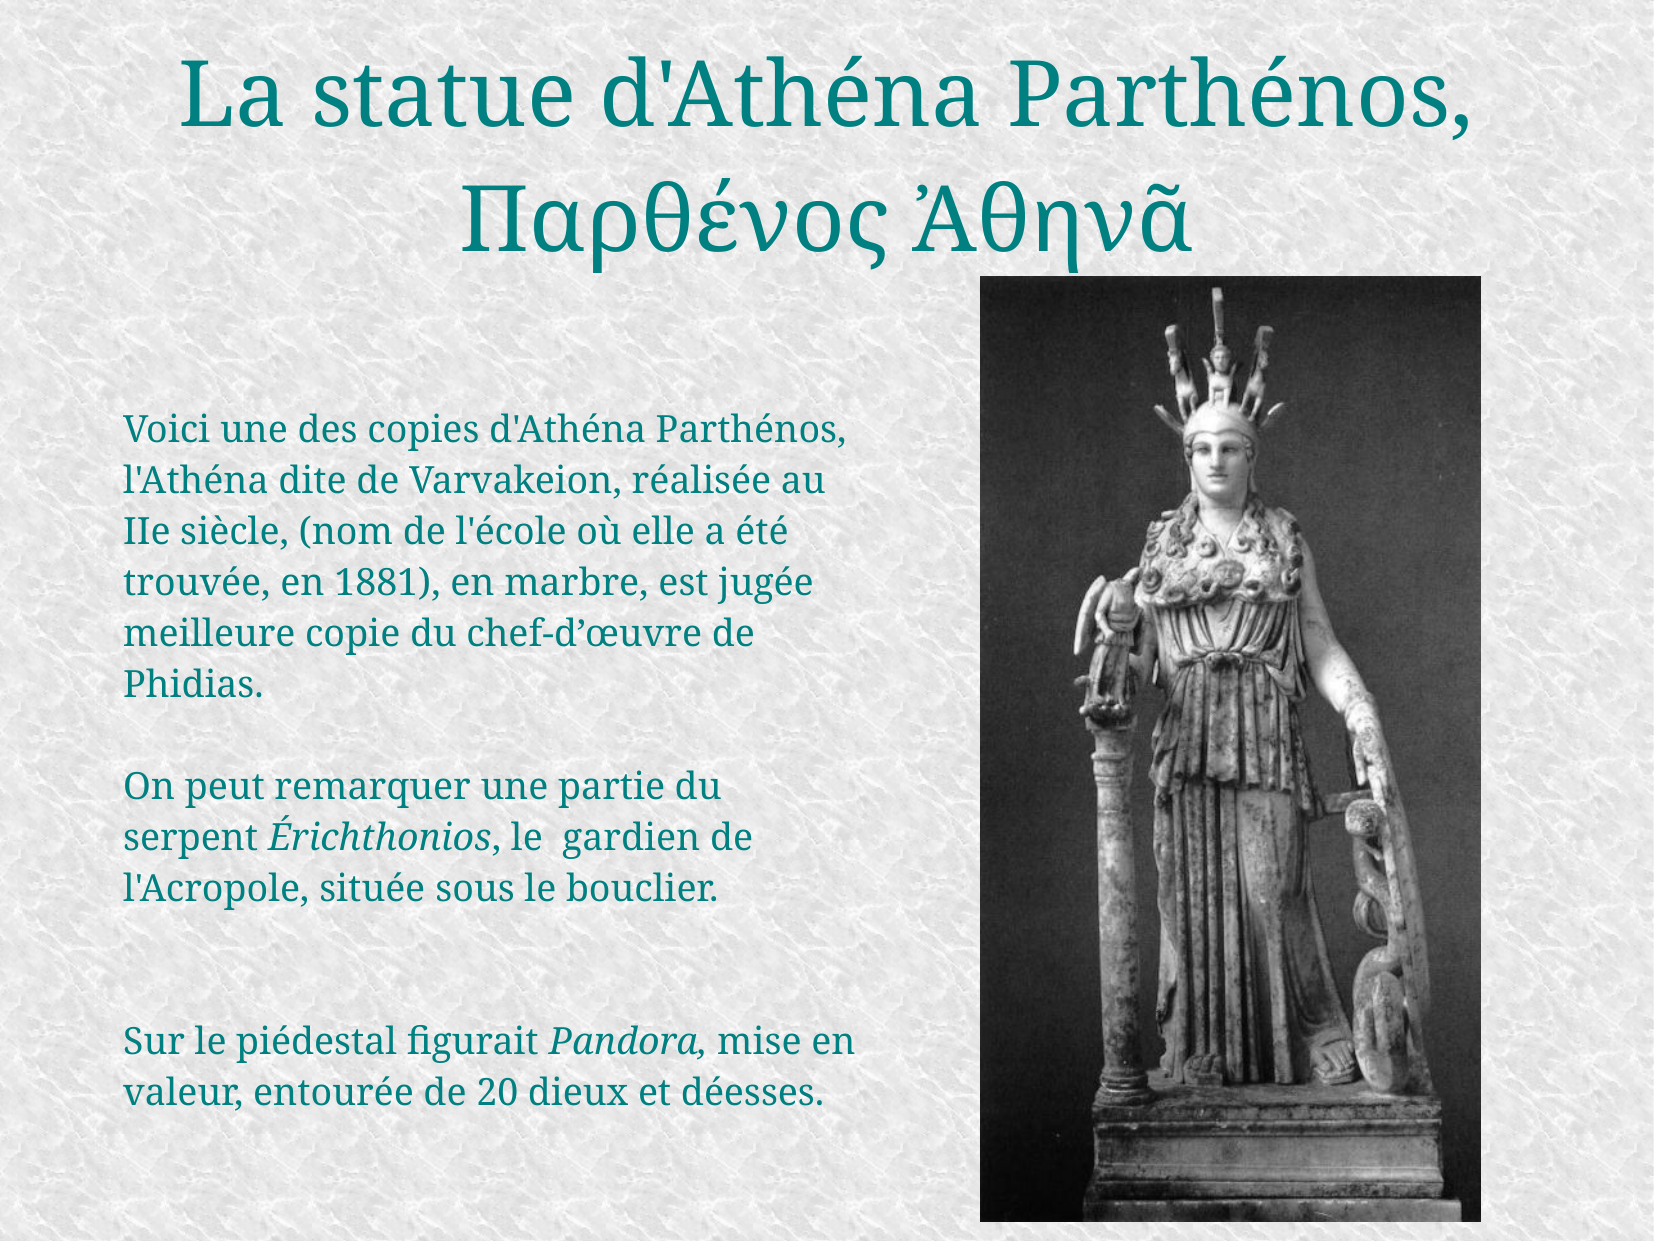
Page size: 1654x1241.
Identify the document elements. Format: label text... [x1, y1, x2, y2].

text_box Voici une des copies d'Athéna Parthénos, l'Athéna dite de Varvakeion, réalisée au IIe siècle, (nom de l'école où elle a été trouvée, en 1881), en marbre, est jugée meilleure copie du chef-d’œuvre de Phidias. On peut remarquer une partie du serpent Érichthonios, le gardien de l'Acropole, située sous le bouclier. Sur le piédestal figurait Pandora, mise en valeur, entourée de 20 dieux et déesses. [108, 394, 875, 1063]
picture [0, 0, 1654, 1241]
title La statue d'Athéna Parthénos, Παρθένος Ἀθηνᾶ [82, 29, 1571, 277]
